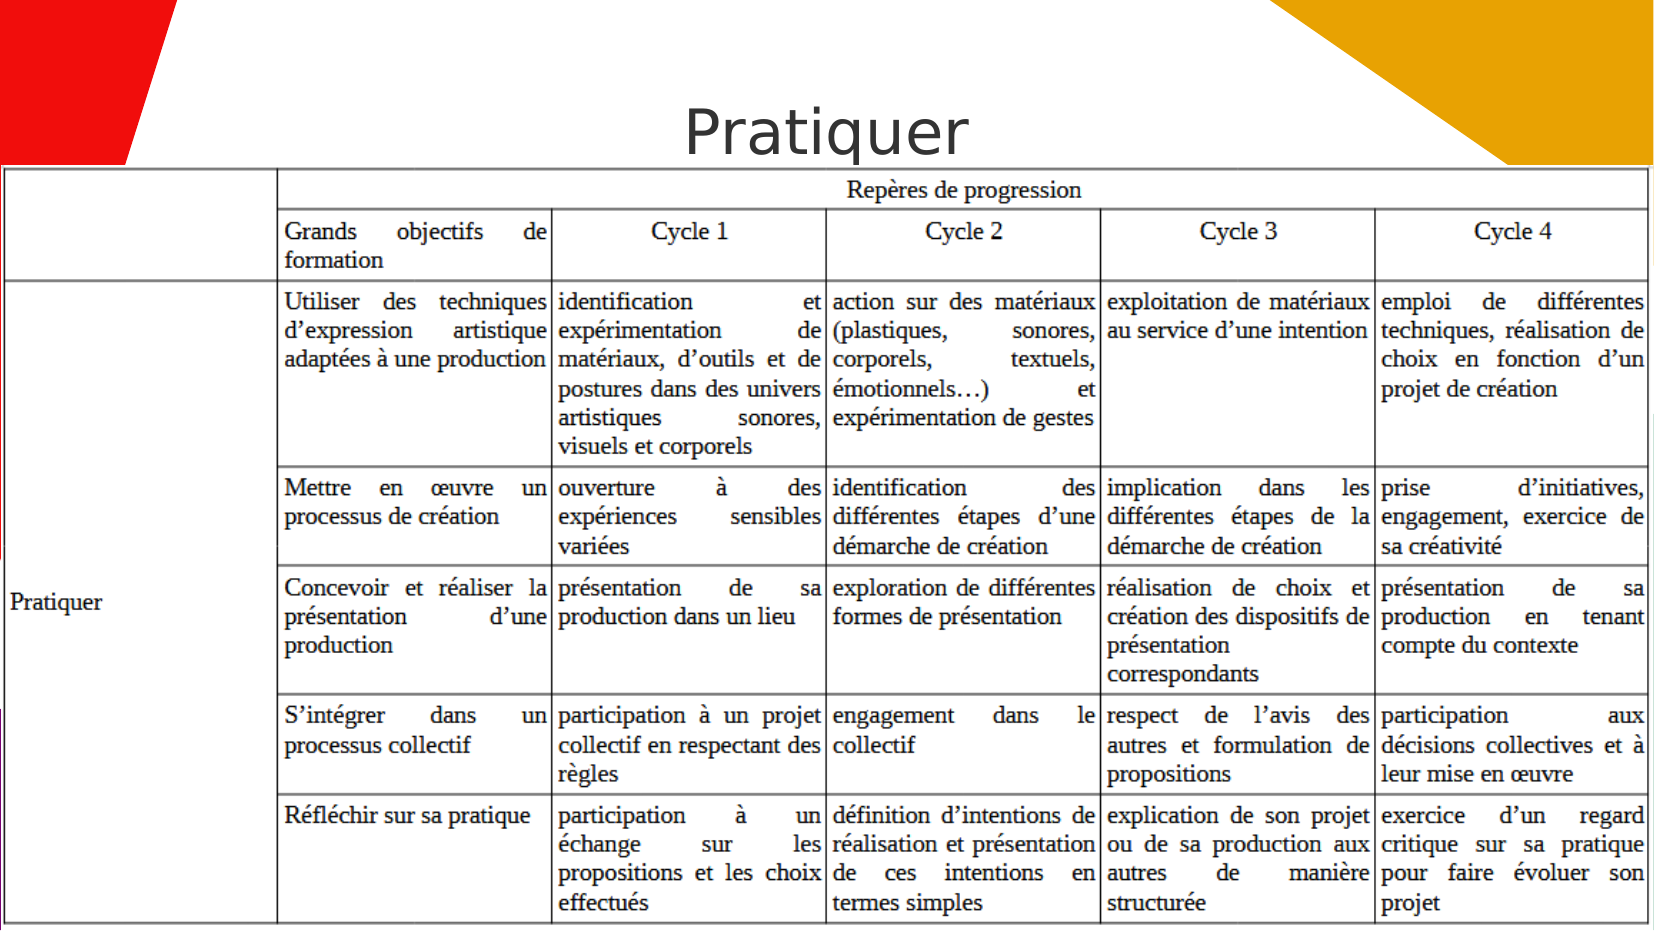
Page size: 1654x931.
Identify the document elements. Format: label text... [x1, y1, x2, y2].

picture [1, 165, 1654, 931]
title Pratiquer [118, 59, 1536, 165]
